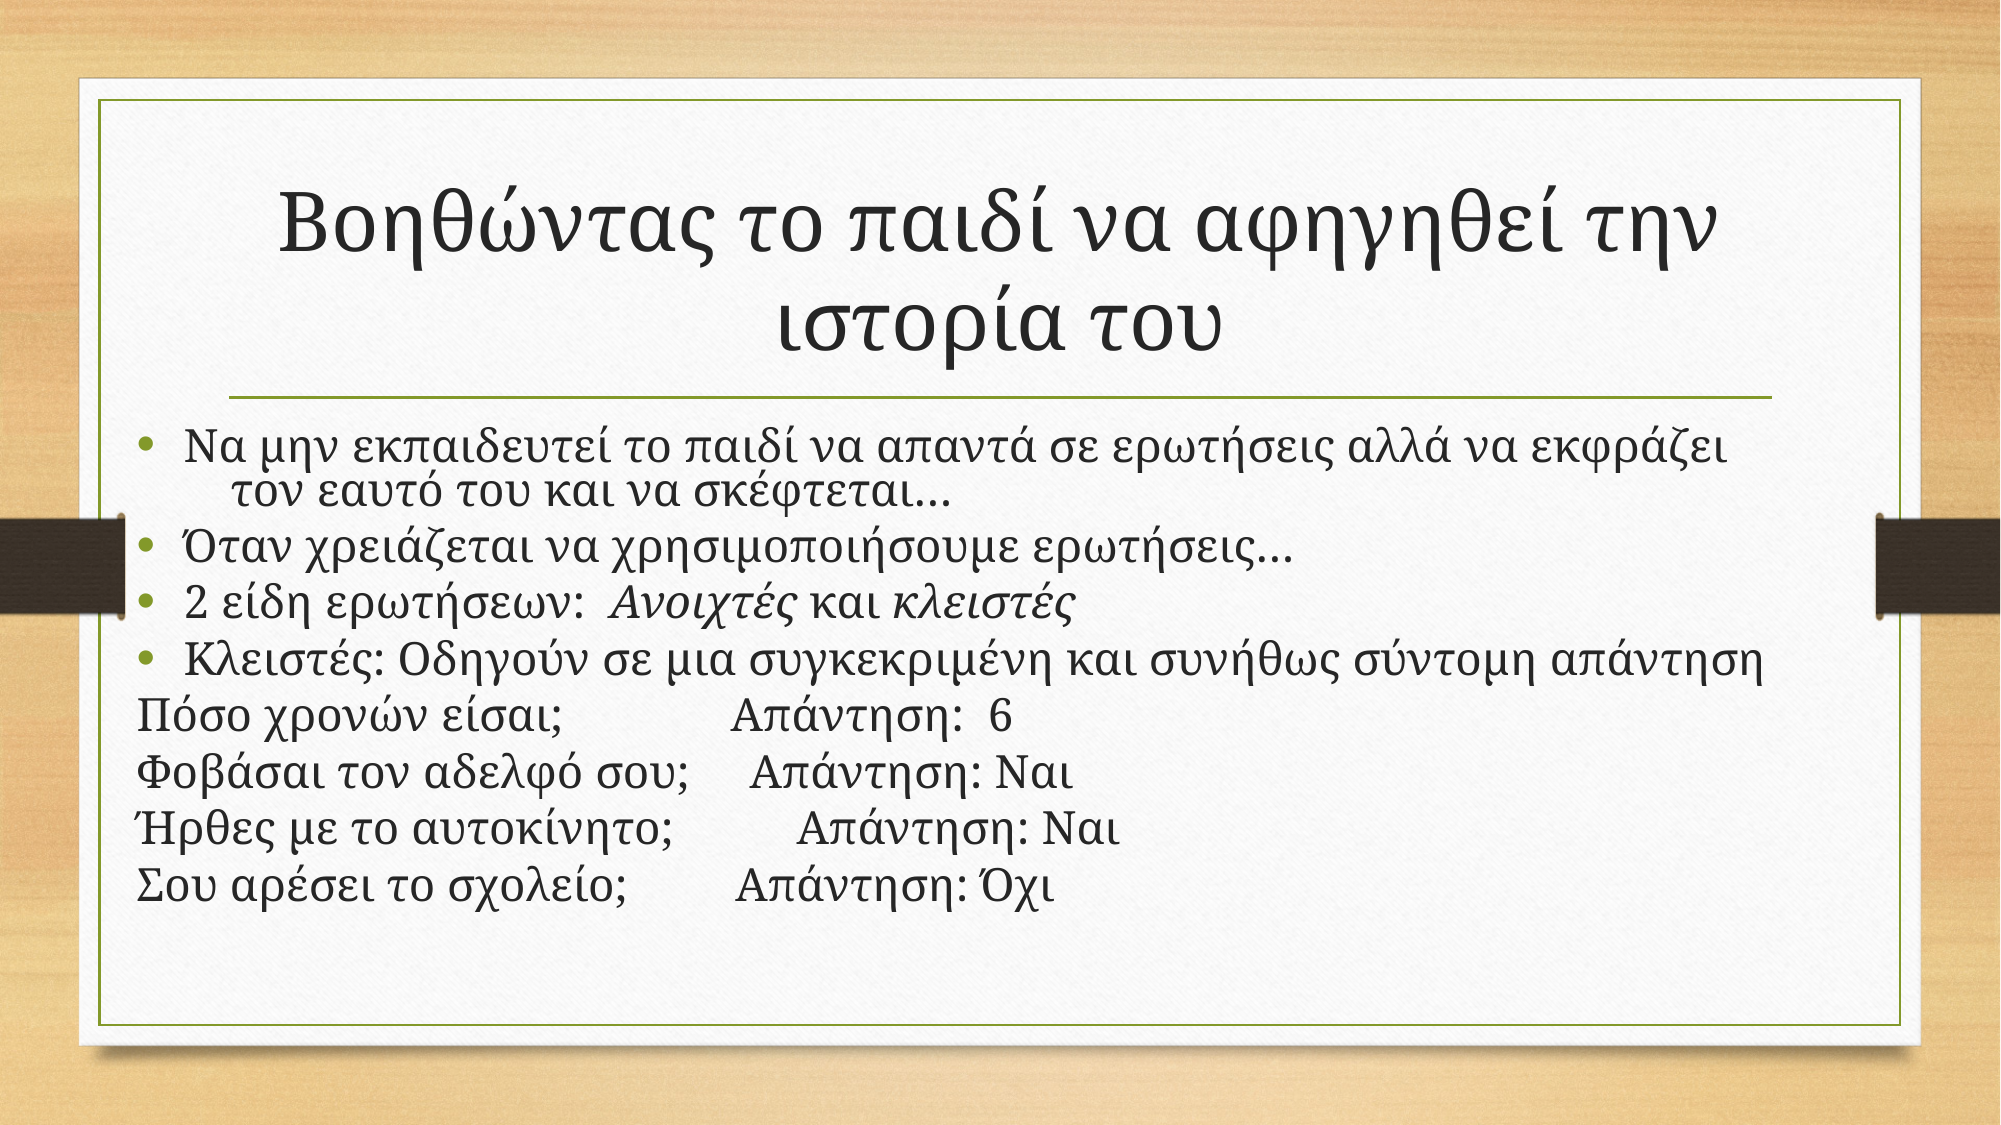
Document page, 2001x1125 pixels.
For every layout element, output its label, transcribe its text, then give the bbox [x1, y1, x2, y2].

list Να μην εκπαιδευτεί το παιδί να απαντά σε ερωτήσεις αλλά να εκφράζει τον εαυτό του και να σκέφτεται… Όταν χρειάζεται να χρησιμοποιήσουμε ερωτήσεις… 2 είδη ερωτήσεων: Ανοιχτές και κλειστές Κλειστές: Οδηγούν σε μια συγκεκριμένη και συνήθως σύντομη απάντηση Πόσο χρονών είσαι; Απάντηση: 6 Φοβάσαι τον αδελφό σου; Απάντηση: Ναι Ήρθες με το αυτοκίνητο; Απάντηση: Ναι Σου αρέσει το σχολείο; Απάντηση: Όχι [121, 419, 1788, 1012]
title Βοηθώντας το παιδί να αφηγηθεί την ιστορία του [212, 161, 1788, 376]
